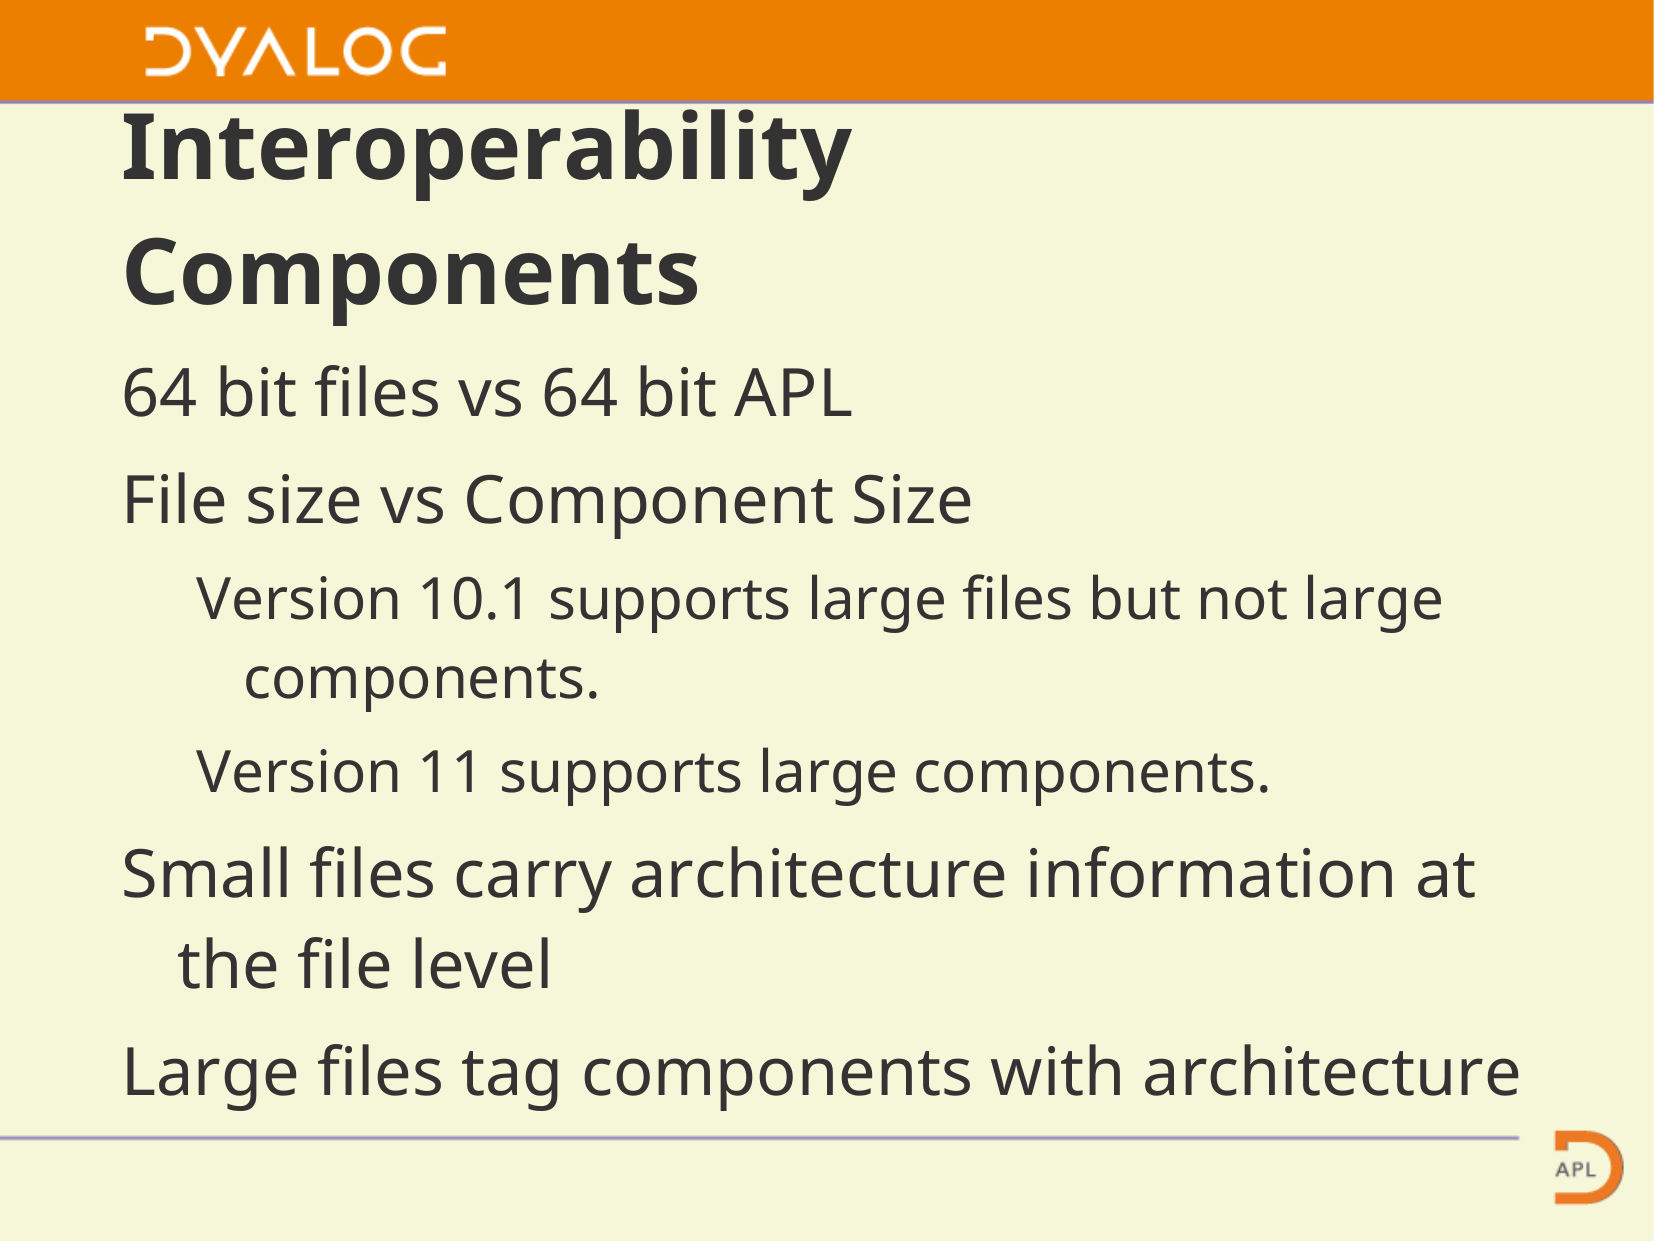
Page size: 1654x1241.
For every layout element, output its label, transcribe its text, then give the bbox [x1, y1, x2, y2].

picture [0, 0, 1654, 1241]
list 64 bit files vs 64 bit APL File size vs Component Size Version 10.1 supports large files but not large components. Version 11 supports large components. Small files carry architecture information at the file level Large files tag components with architecture [121, 344, 1534, 1127]
title Interoperability Components [121, 95, 1534, 318]
